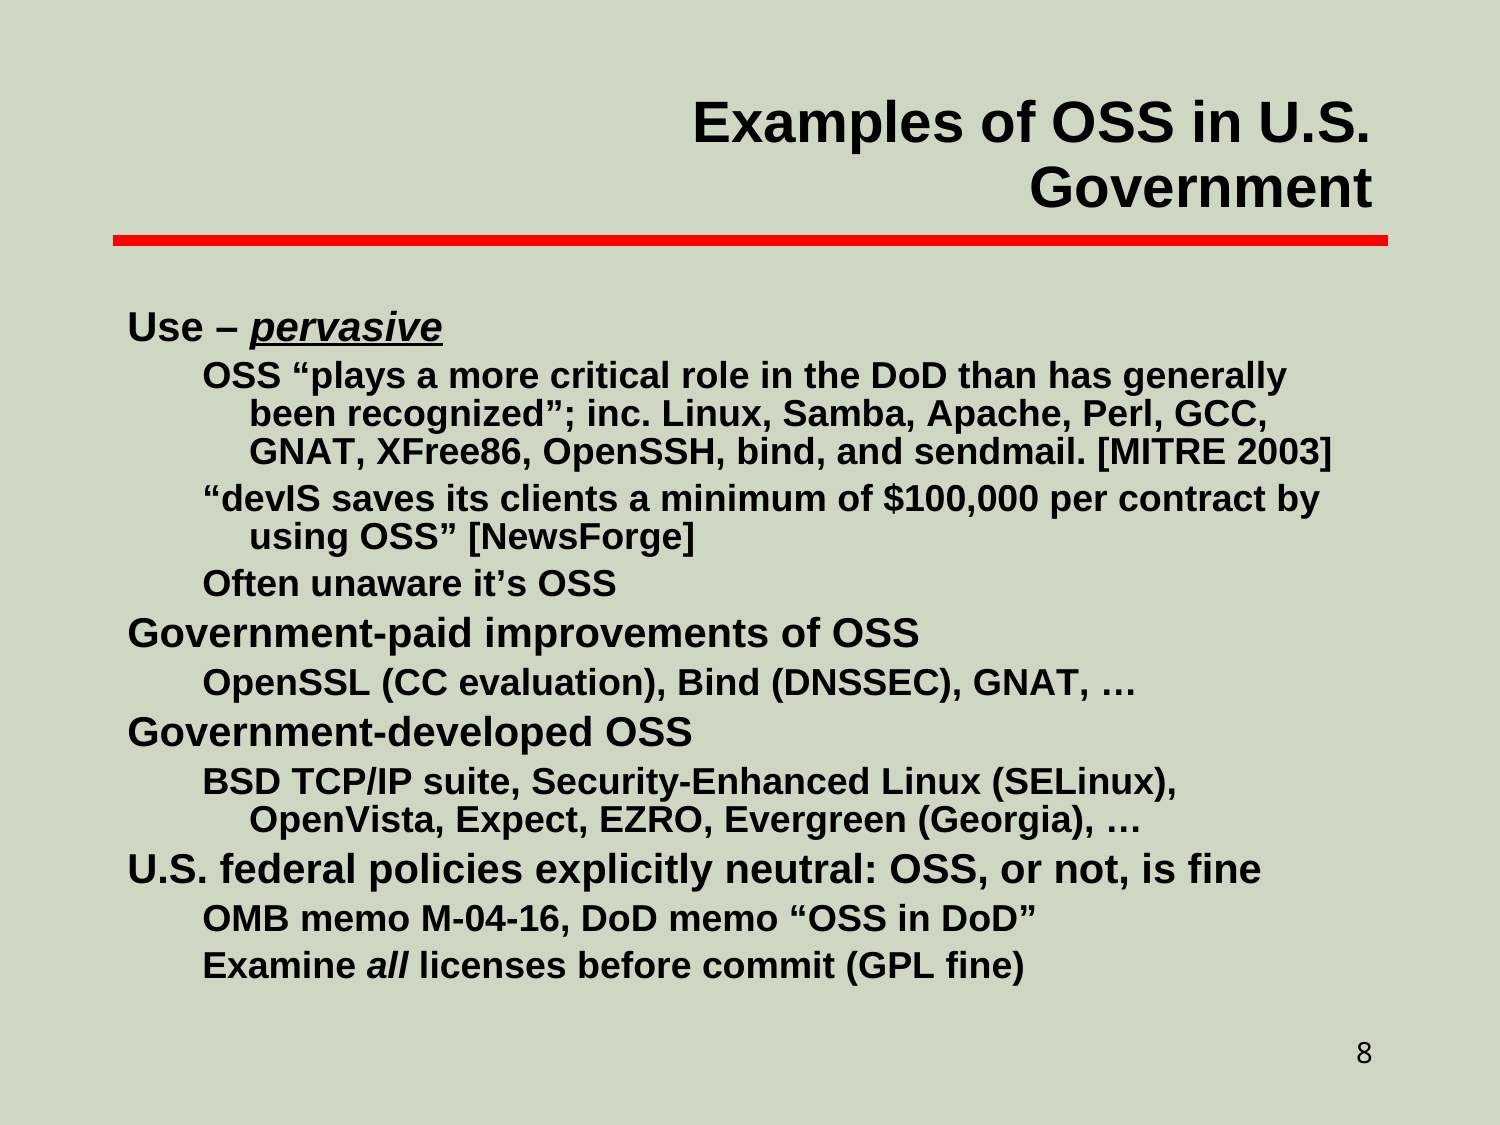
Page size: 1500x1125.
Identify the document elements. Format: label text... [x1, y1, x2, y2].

title Examples of OSS in U.S. Government [337, 77, 1388, 233]
list Use – pervasive OSS “plays a more critical role in the DoD than has generally been recognized”; inc. Linux, Samba, Apache, Perl, GCC, GNAT, XFree86, OpenSSH, bind, and sendmail. [MITRE 2003] “devIS saves its clients a minimum of $100,000 per contract by using OSS” [NewsForge] Often unaware it’s OSS Government-paid improvements of OSS OpenSSL (CC evaluation), Bind (DNSSEC), GNAT, … Government-developed OSS BSD TCP/IP suite, Security-Enhanced Linux (SELinux), OpenVista, Expect, EZRO, Evergreen (Georgia), … U.S. federal policies explicitly neutral: OSS, or not, is fine OMB memo M-04-16, DoD memo “OSS in DoD” Examine all licenses before commit (GPL fine) [112, 299, 1388, 1092]
